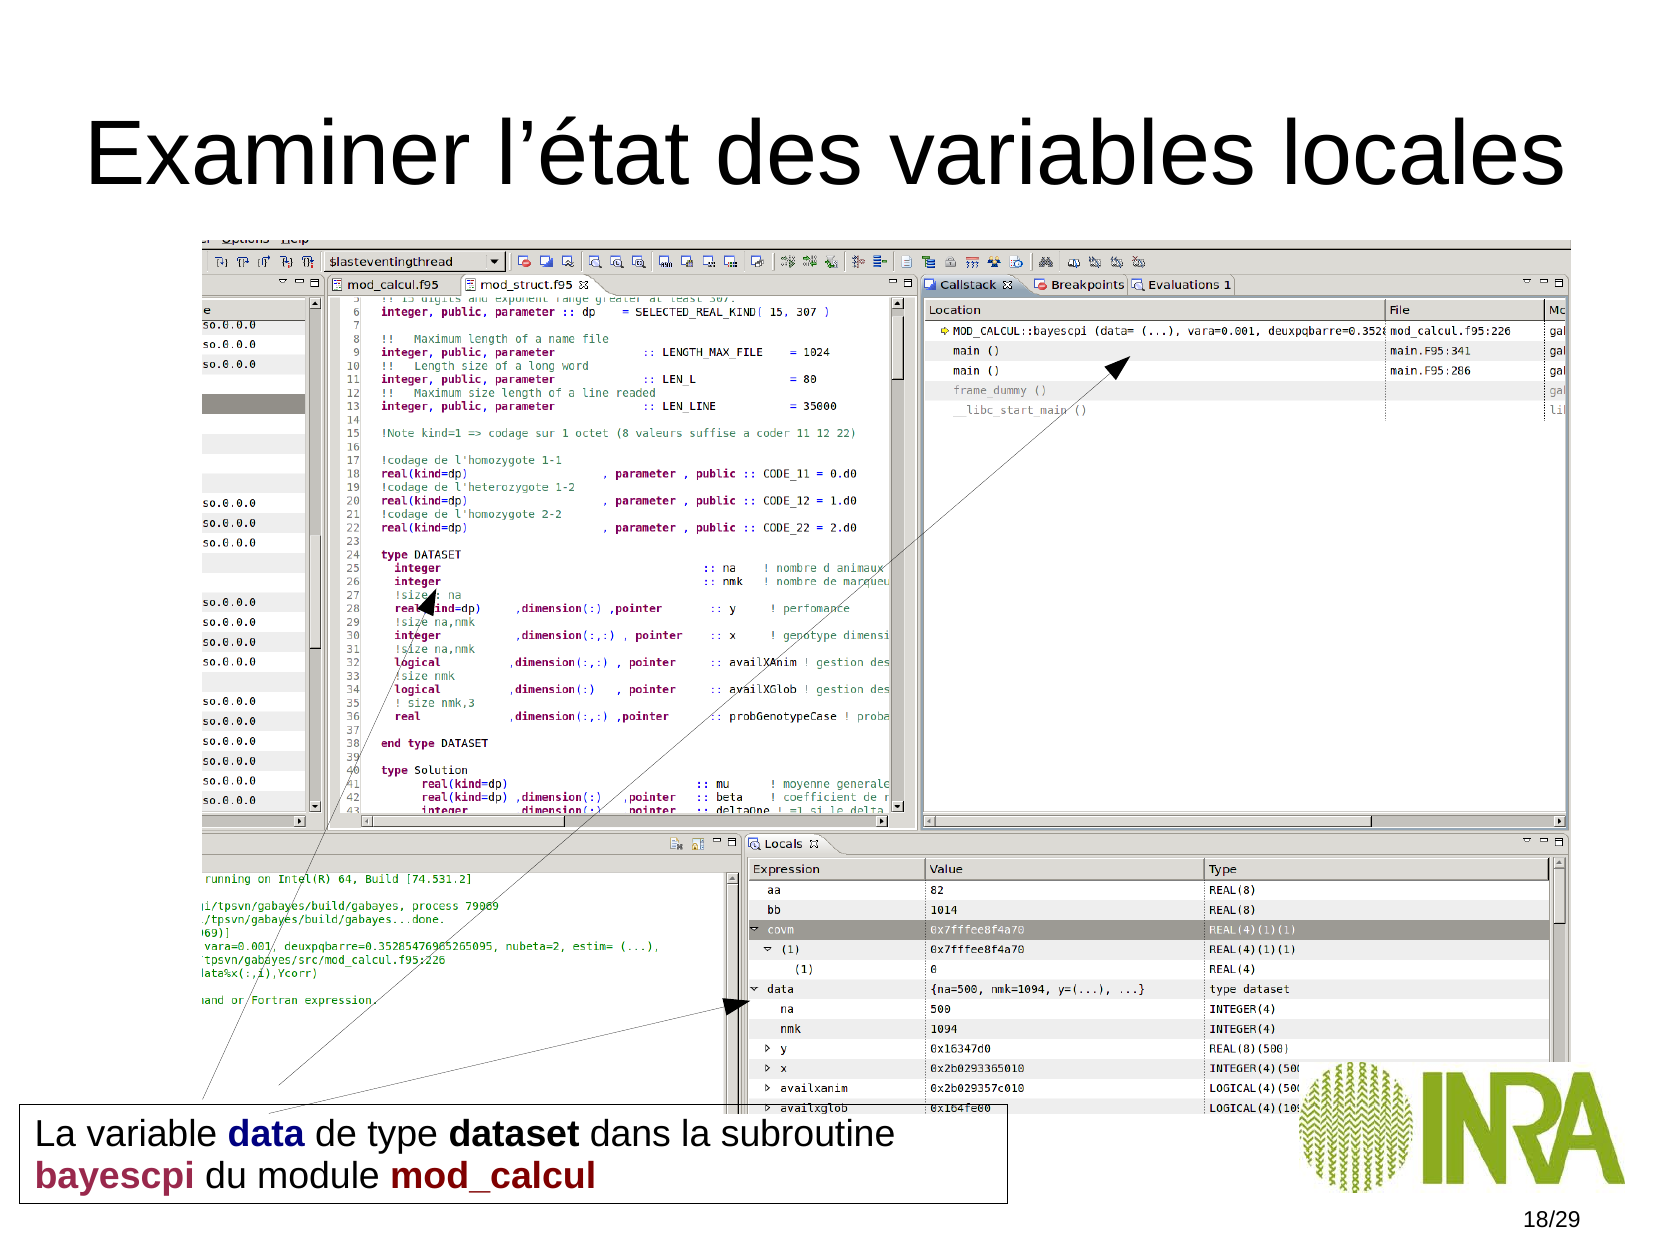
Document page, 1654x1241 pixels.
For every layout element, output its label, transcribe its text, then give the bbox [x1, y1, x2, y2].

text_box La variable data de type dataset dans la subroutine bayescpi du module mod_calcul [19, 1104, 1008, 1204]
picture [202, 257, 1625, 1193]
title Examiner l’état des variables locales [82, 49, 1571, 257]
text_box <numéro>/29 [1508, 1199, 1654, 1241]
